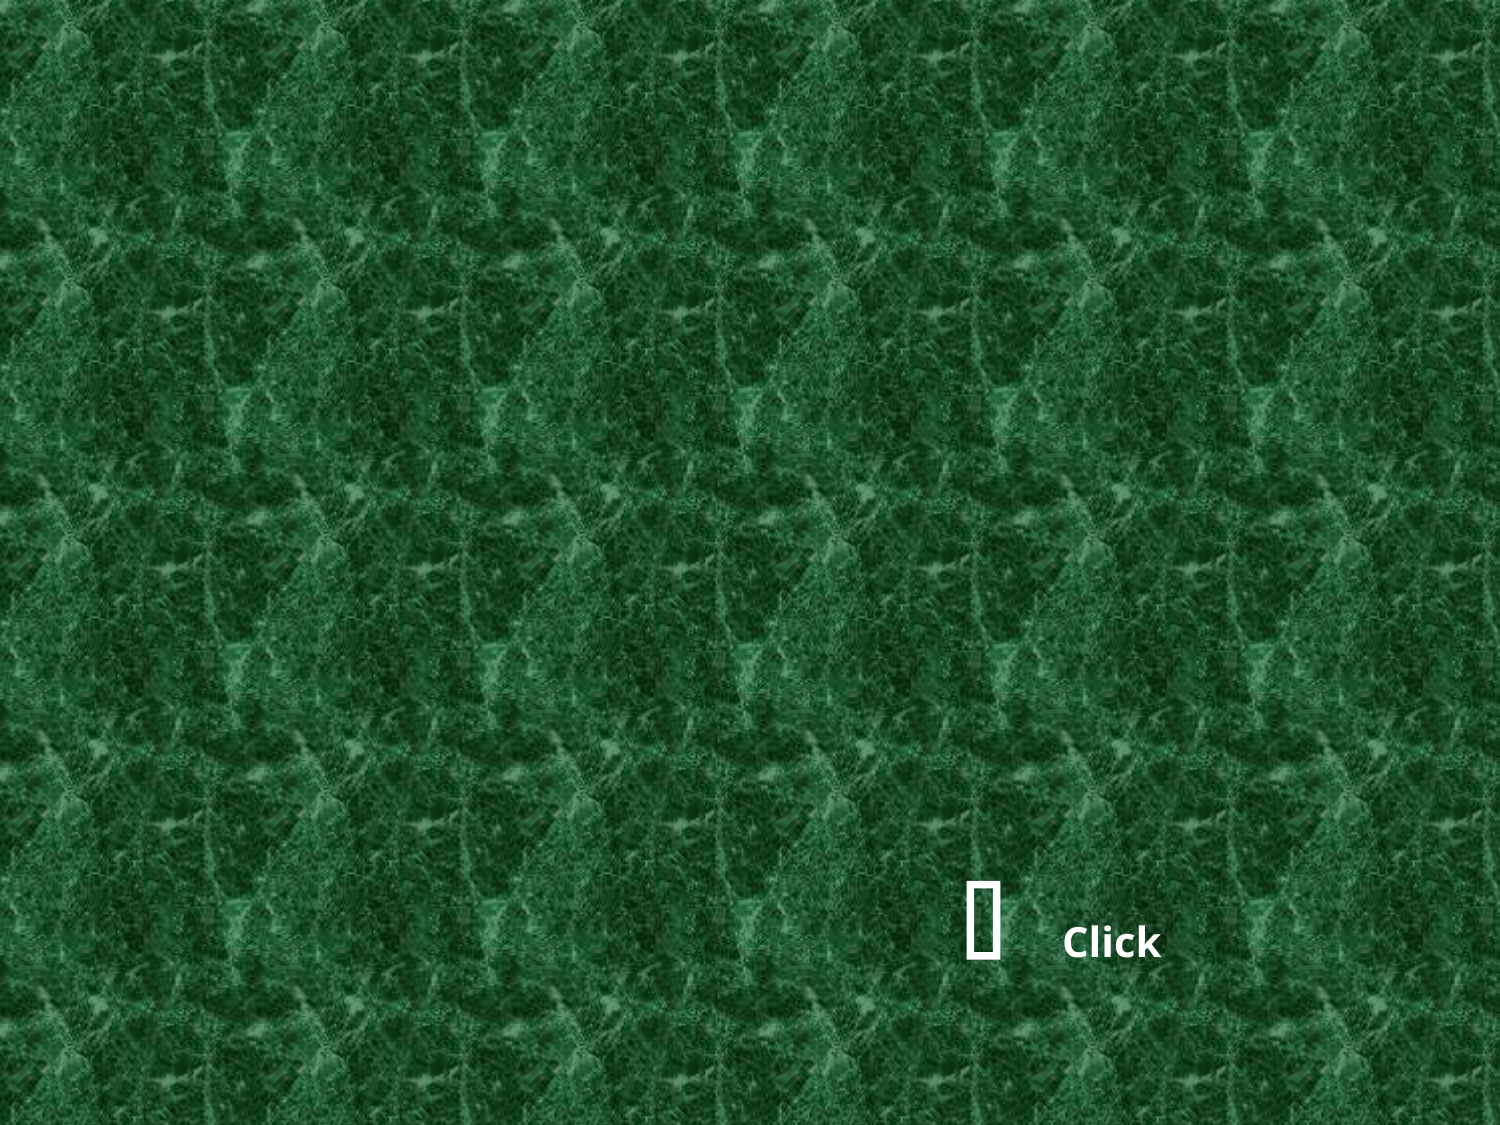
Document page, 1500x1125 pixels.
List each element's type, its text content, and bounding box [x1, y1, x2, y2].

picture [0, 0, 1500, 1125]
text_box Click [949, 837, 1394, 988]
